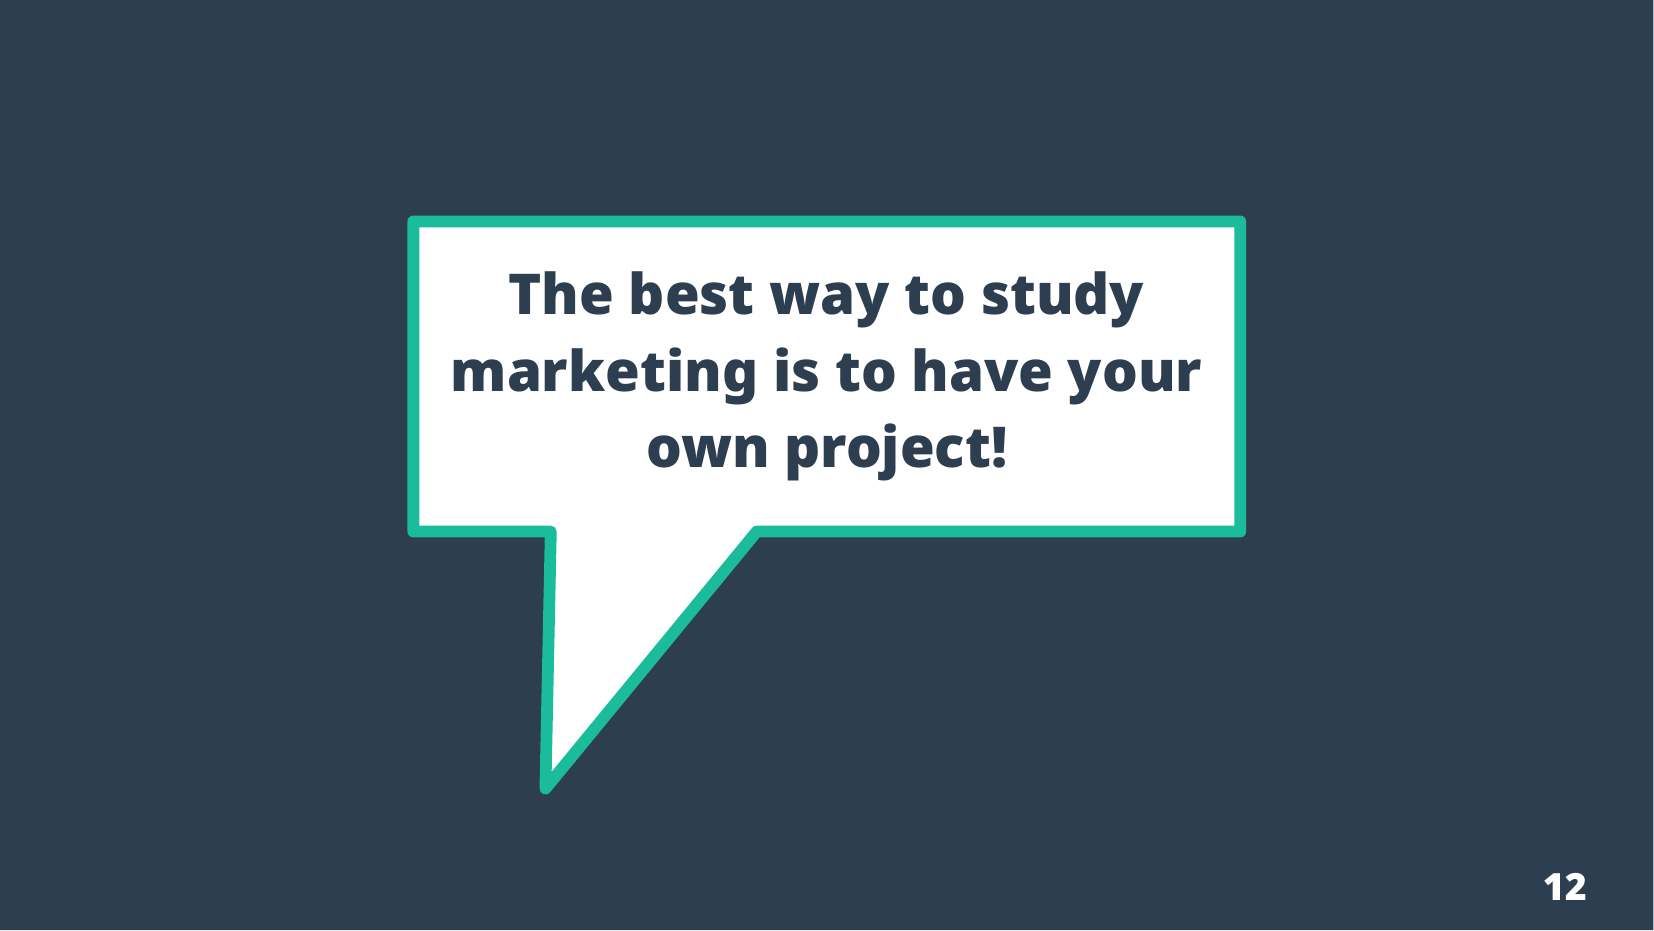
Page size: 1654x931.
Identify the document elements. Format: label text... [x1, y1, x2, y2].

title The best way to study marketing is to have your own project! [442, 236, 1211, 502]
